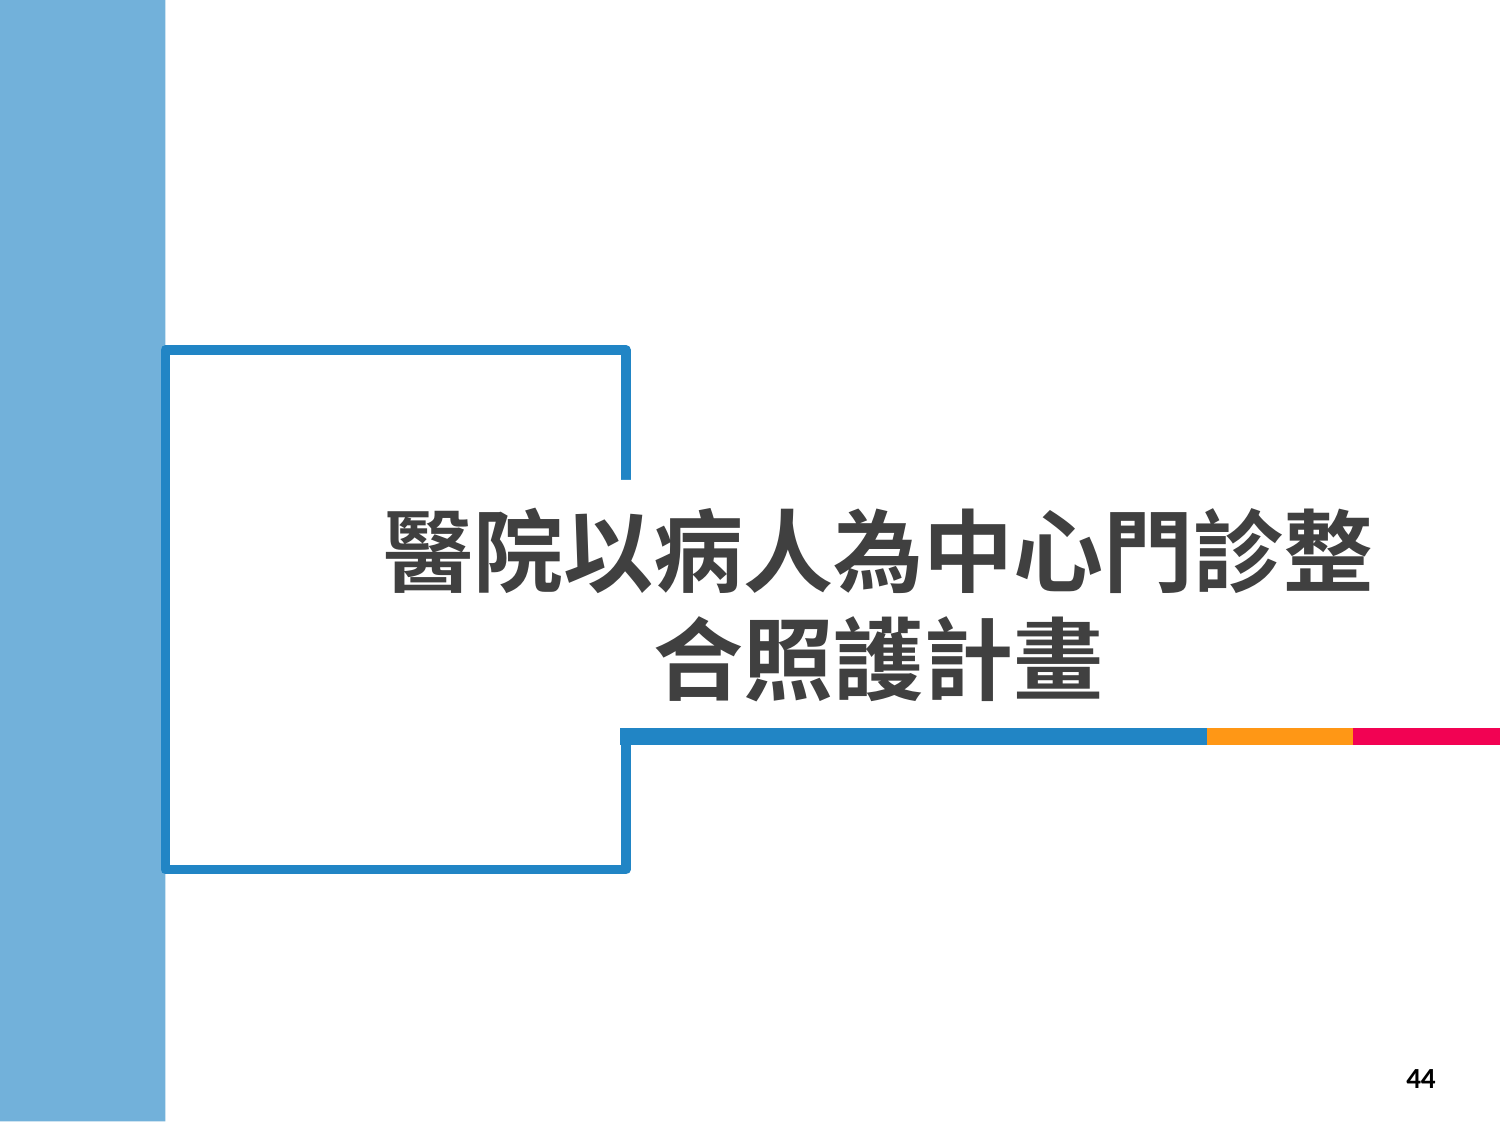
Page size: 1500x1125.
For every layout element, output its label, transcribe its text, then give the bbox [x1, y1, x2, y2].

text_box <編號> [1391, 1043, 1482, 1113]
text_box [0, 0, 165, 1121]
list 醫院以病人為中心門診整合照護計畫 [348, 479, 1409, 728]
